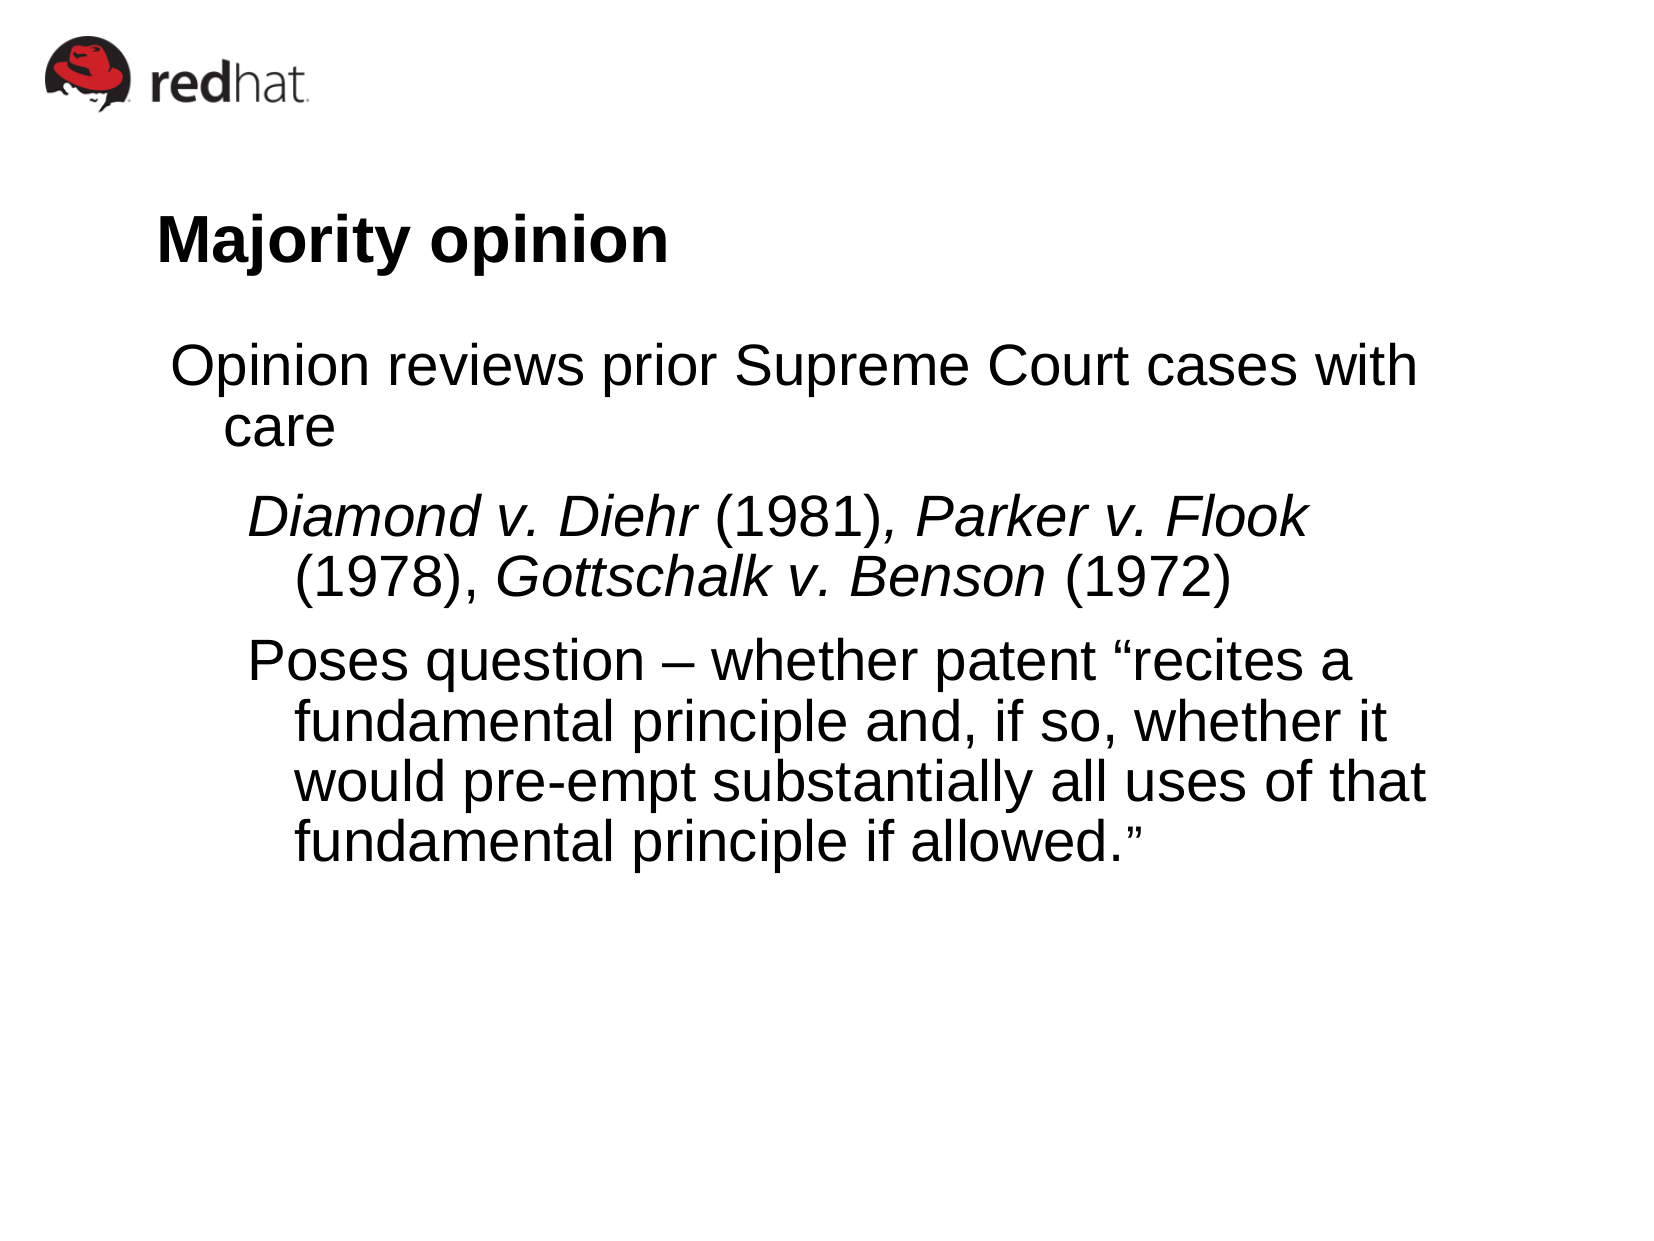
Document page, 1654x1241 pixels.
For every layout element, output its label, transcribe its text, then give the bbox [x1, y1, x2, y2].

title Majority opinion [156, 204, 1502, 280]
list Opinion reviews prior Supreme Court cases with care Diamond v. Diehr (1981), Parker v. Flook (1978), Gottschalk v. Benson (1972) Poses question – whether patent “recites a fundamental principle and, if so, whether it would pre-empt substantially all uses of that fundamental principle if allowed.” [152, 337, 1498, 1116]
picture [45, 36, 309, 122]
